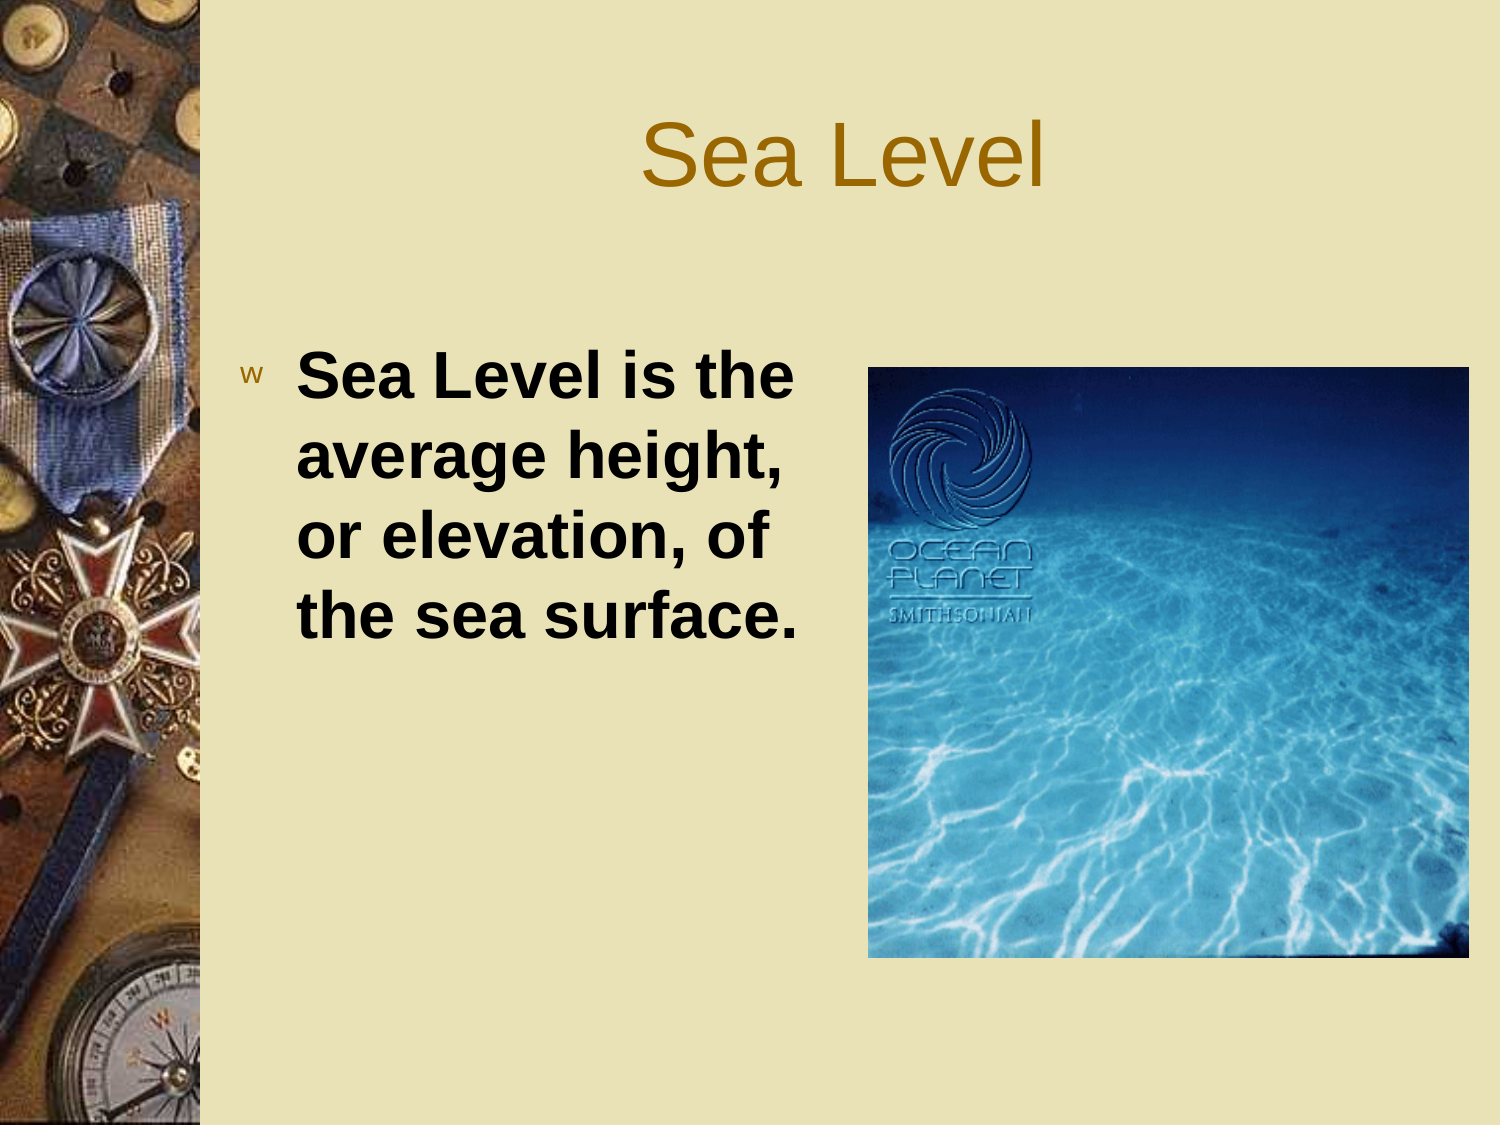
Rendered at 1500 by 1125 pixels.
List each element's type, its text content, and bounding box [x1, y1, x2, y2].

list Sea Level is the average height, or elevation, of the sea surface. [225, 324, 838, 1000]
picture [0, 0, 200, 1125]
title Sea Level [225, 87, 1463, 275]
picture [868, 367, 1469, 958]
